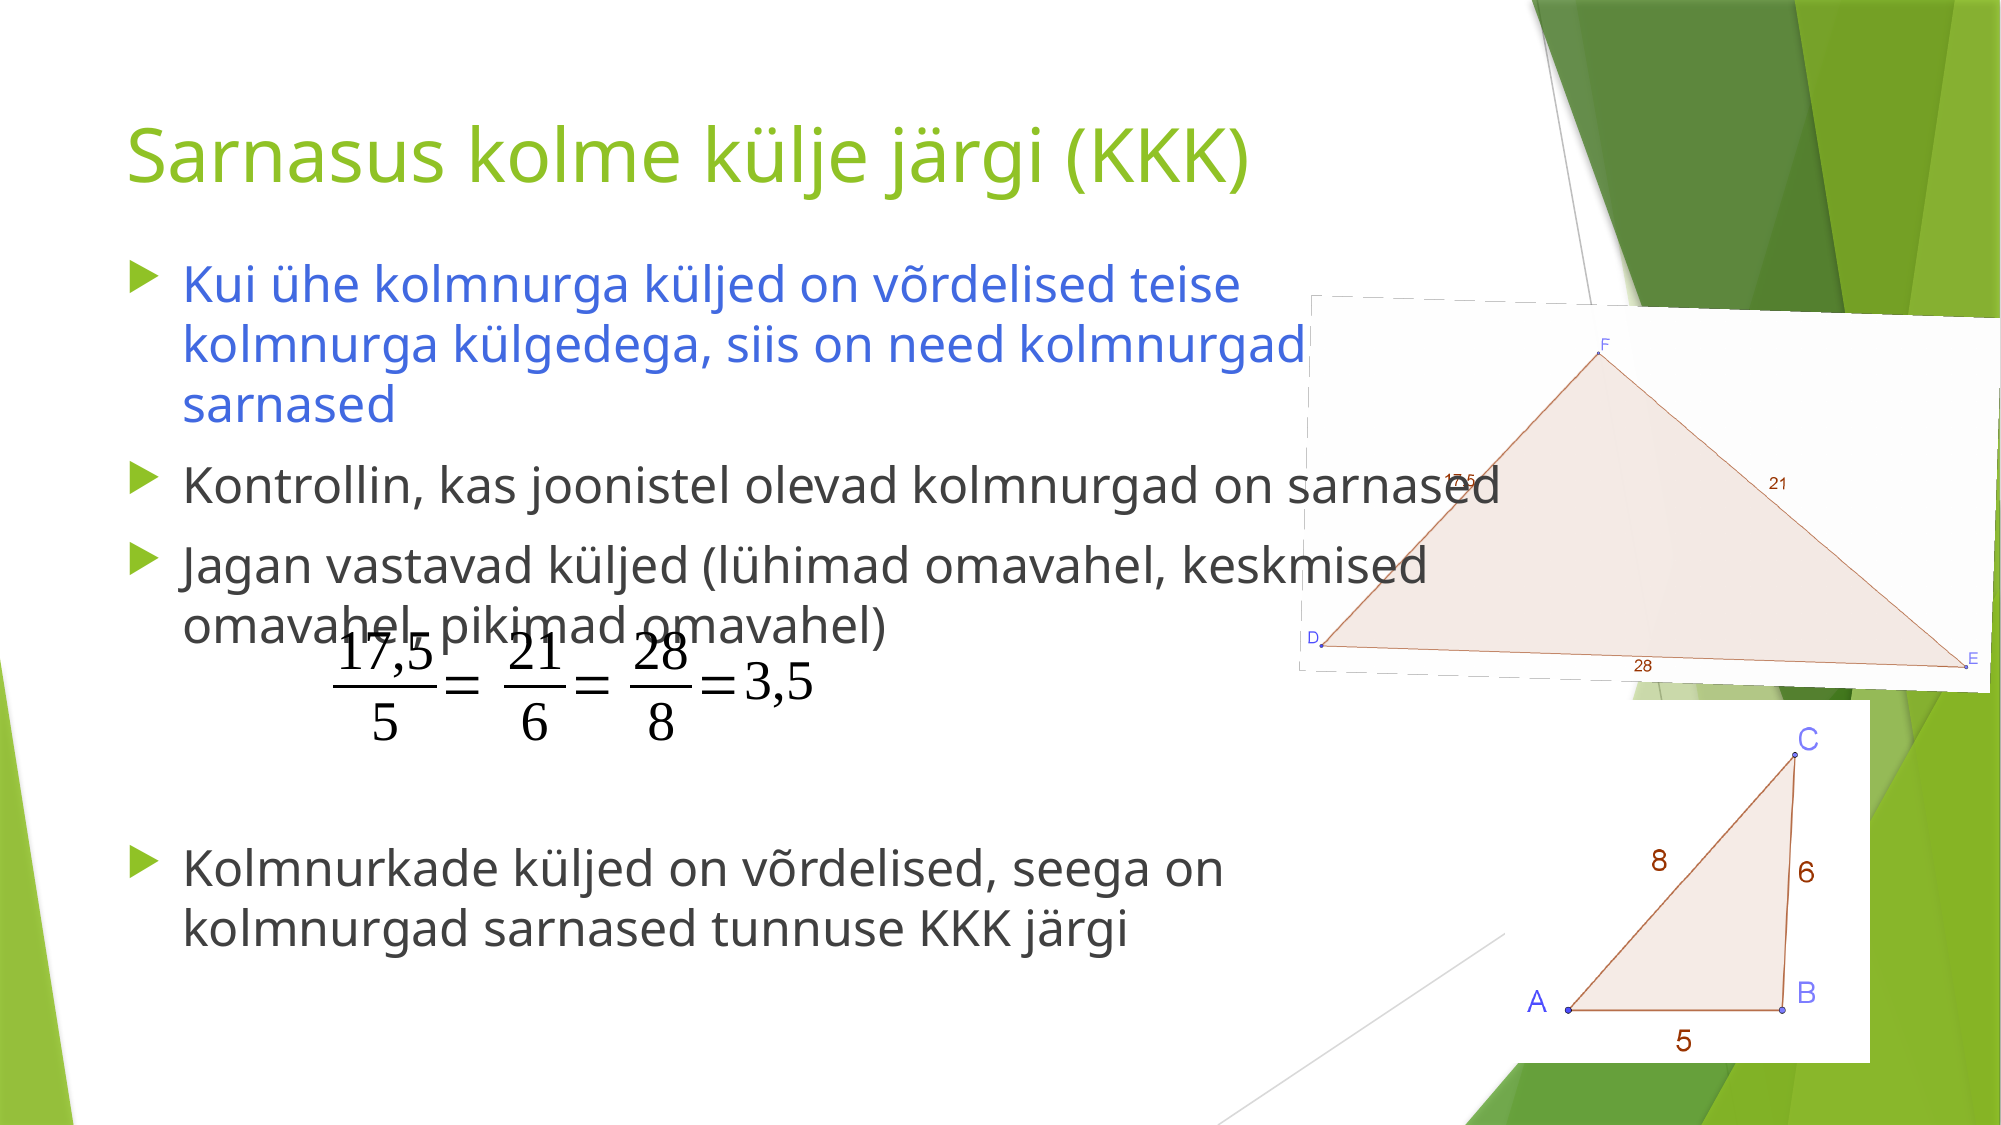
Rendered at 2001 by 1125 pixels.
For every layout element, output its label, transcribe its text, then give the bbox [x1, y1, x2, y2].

picture [1505, 700, 1870, 1063]
picture [1522, 295, 2000, 694]
chart [496, 620, 821, 753]
title Sarnasus kolme külje järgi (KKK) [111, 100, 1522, 244]
chart [324, 620, 493, 753]
list Kui ühe kolmnurga küljed on võrdelised teise kolmnurga külgedega, siis on need kolmnurgad sarnased Kontrollin, kas joonistel olevad kolmnurgad on sarnased Jagan vastavad küljed (lühimad omavahel, keskmised omavahel, pikimad omavahel) Kolmnurkade küljed on võrdelised, seega on kolmnurgad sarnased tunnuse KKK järgi [111, 244, 1522, 1093]
